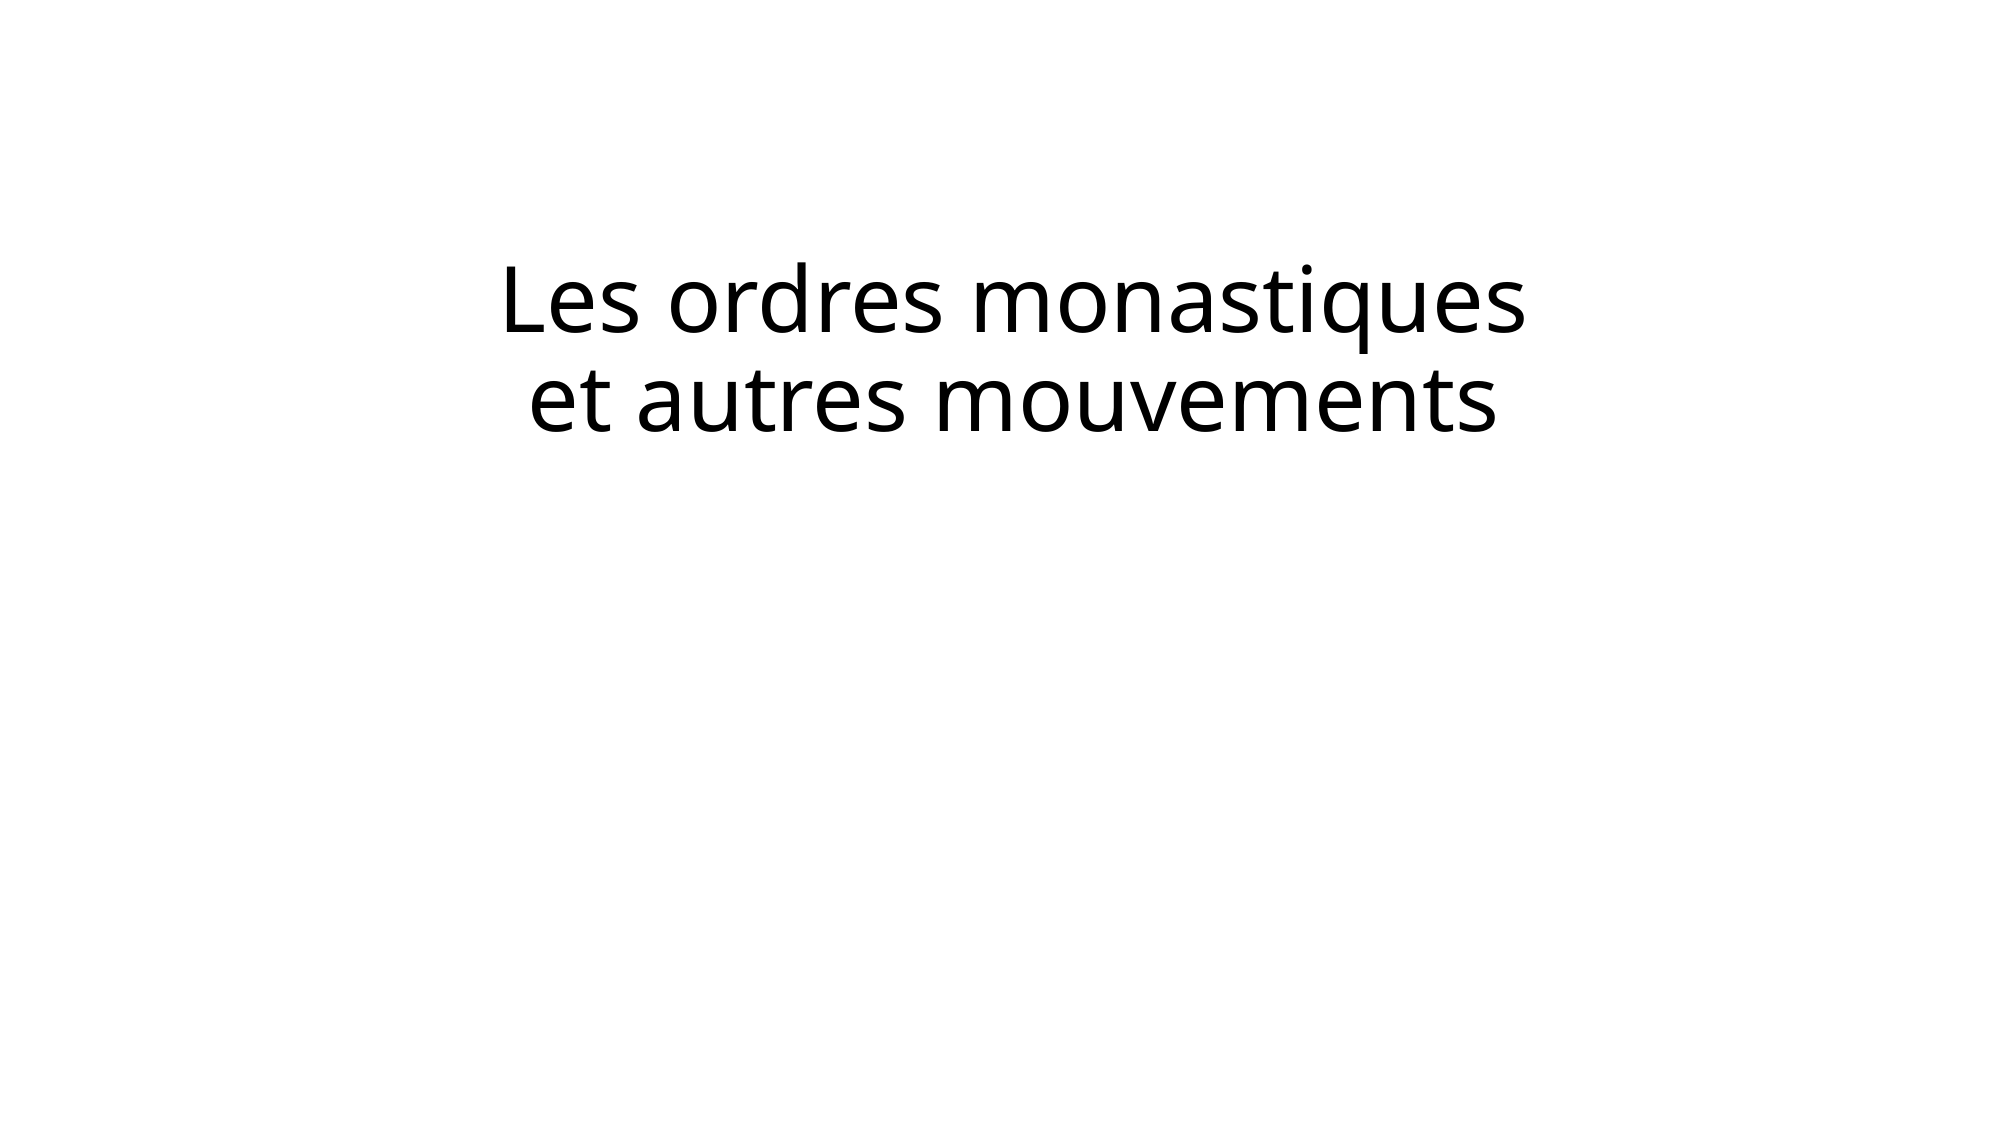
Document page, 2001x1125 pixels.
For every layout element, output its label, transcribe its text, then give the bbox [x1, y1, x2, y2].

title Les ordres monastiques et autres mouvements [151, 243, 1877, 462]
